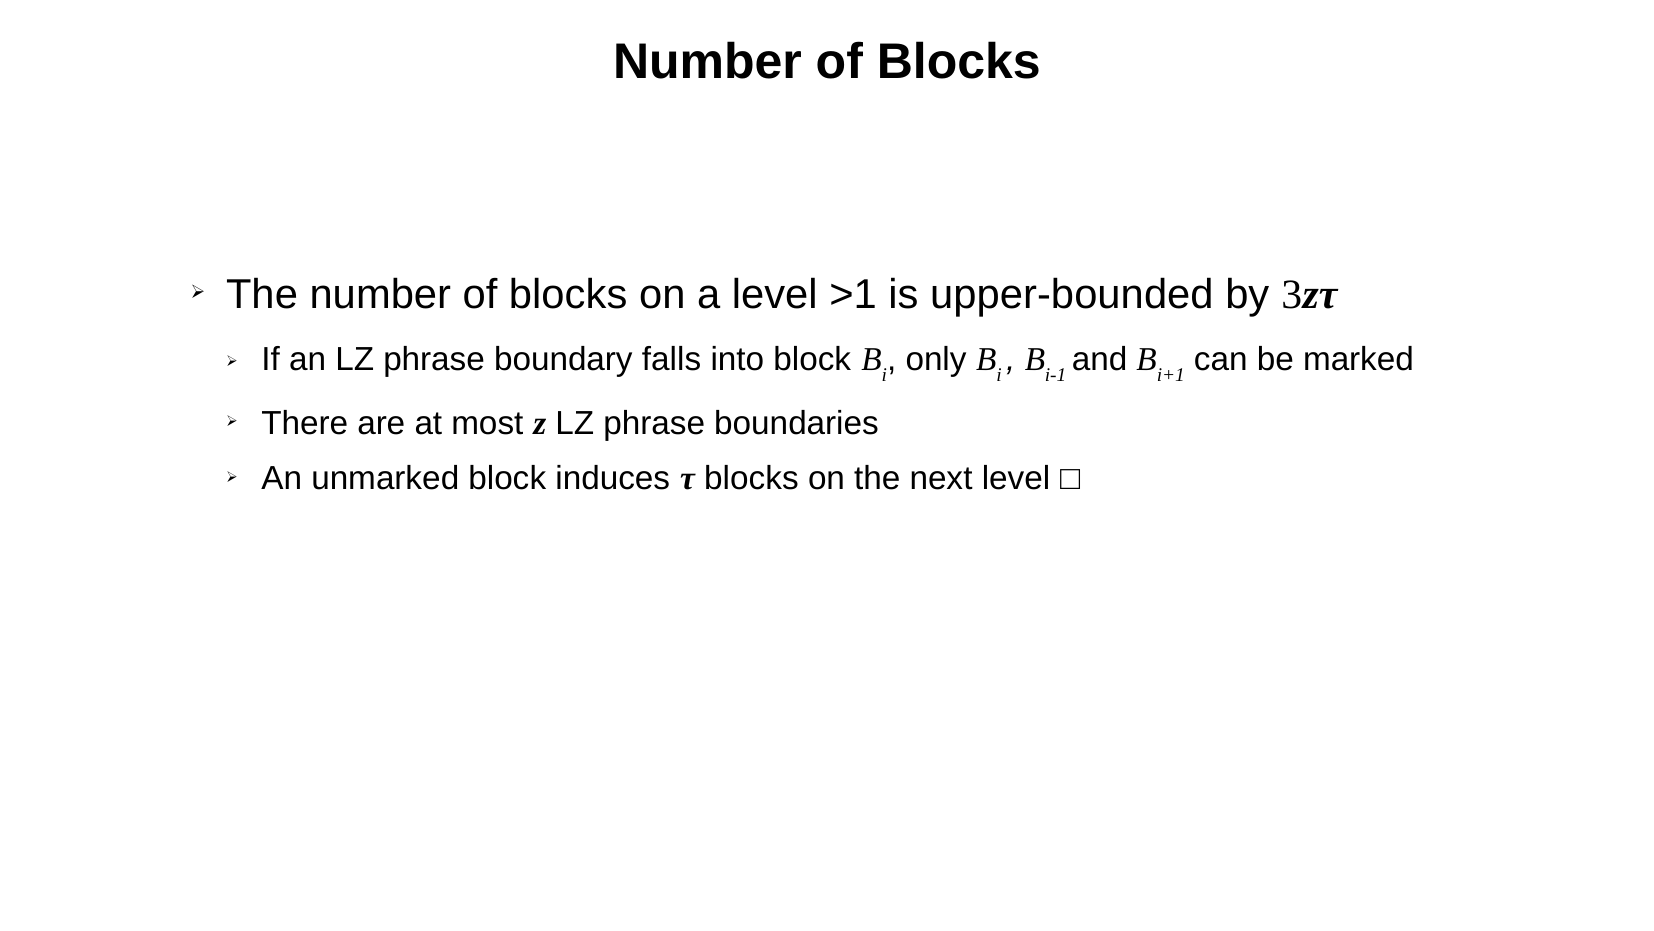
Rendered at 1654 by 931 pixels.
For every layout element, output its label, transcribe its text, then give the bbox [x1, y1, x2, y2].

text_box The number of blocks on a level >1 is upper-bounded by 3zτ If an LZ phrase boundary falls into block Bi, only Bi , Bi-1 and Bi+1 can be marked There are at most z LZ phrase boundaries An unmarked block induces τ blocks on the next level □ [175, 212, 1478, 533]
text_box Number of Blocks [598, 0, 1056, 125]
